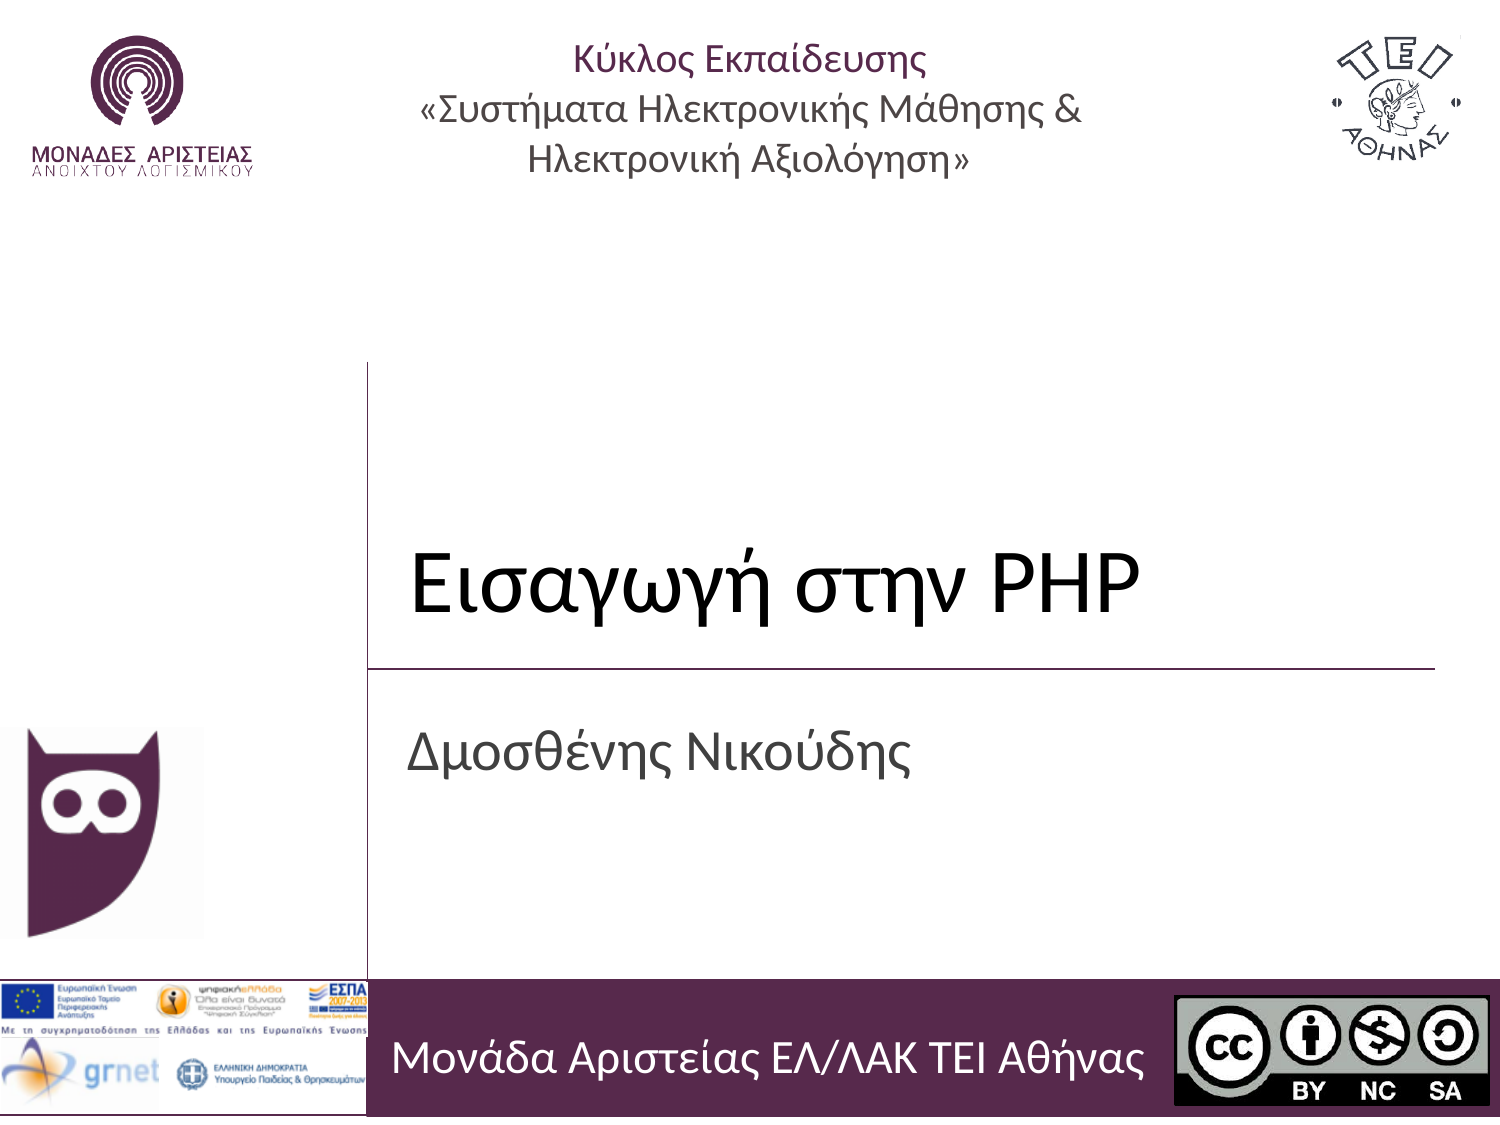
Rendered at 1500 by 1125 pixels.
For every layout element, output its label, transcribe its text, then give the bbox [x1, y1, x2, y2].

picture [175, 1057, 366, 1092]
picture [1174, 995, 1490, 1106]
picture [0, 727, 204, 939]
picture [31, 36, 253, 177]
title Εισαγωγή στην PHP [394, 338, 1457, 639]
text_box Μονάδα Αριστείας ΕΛ/ΛΑΚ ΤΕΙ Αθήνας [375, 997, 1476, 1111]
text_box Κύκλος Εκπαίδευσης «Συστήματα Ηλεκτρονικής Μάθησης & Ηλεκτρονική Αξιολόγηση» [280, 22, 1220, 190]
text_box Δμοσθένης Νικούδης [392, 704, 1455, 963]
picture [0, 982, 368, 1113]
picture [1331, 35, 1461, 167]
